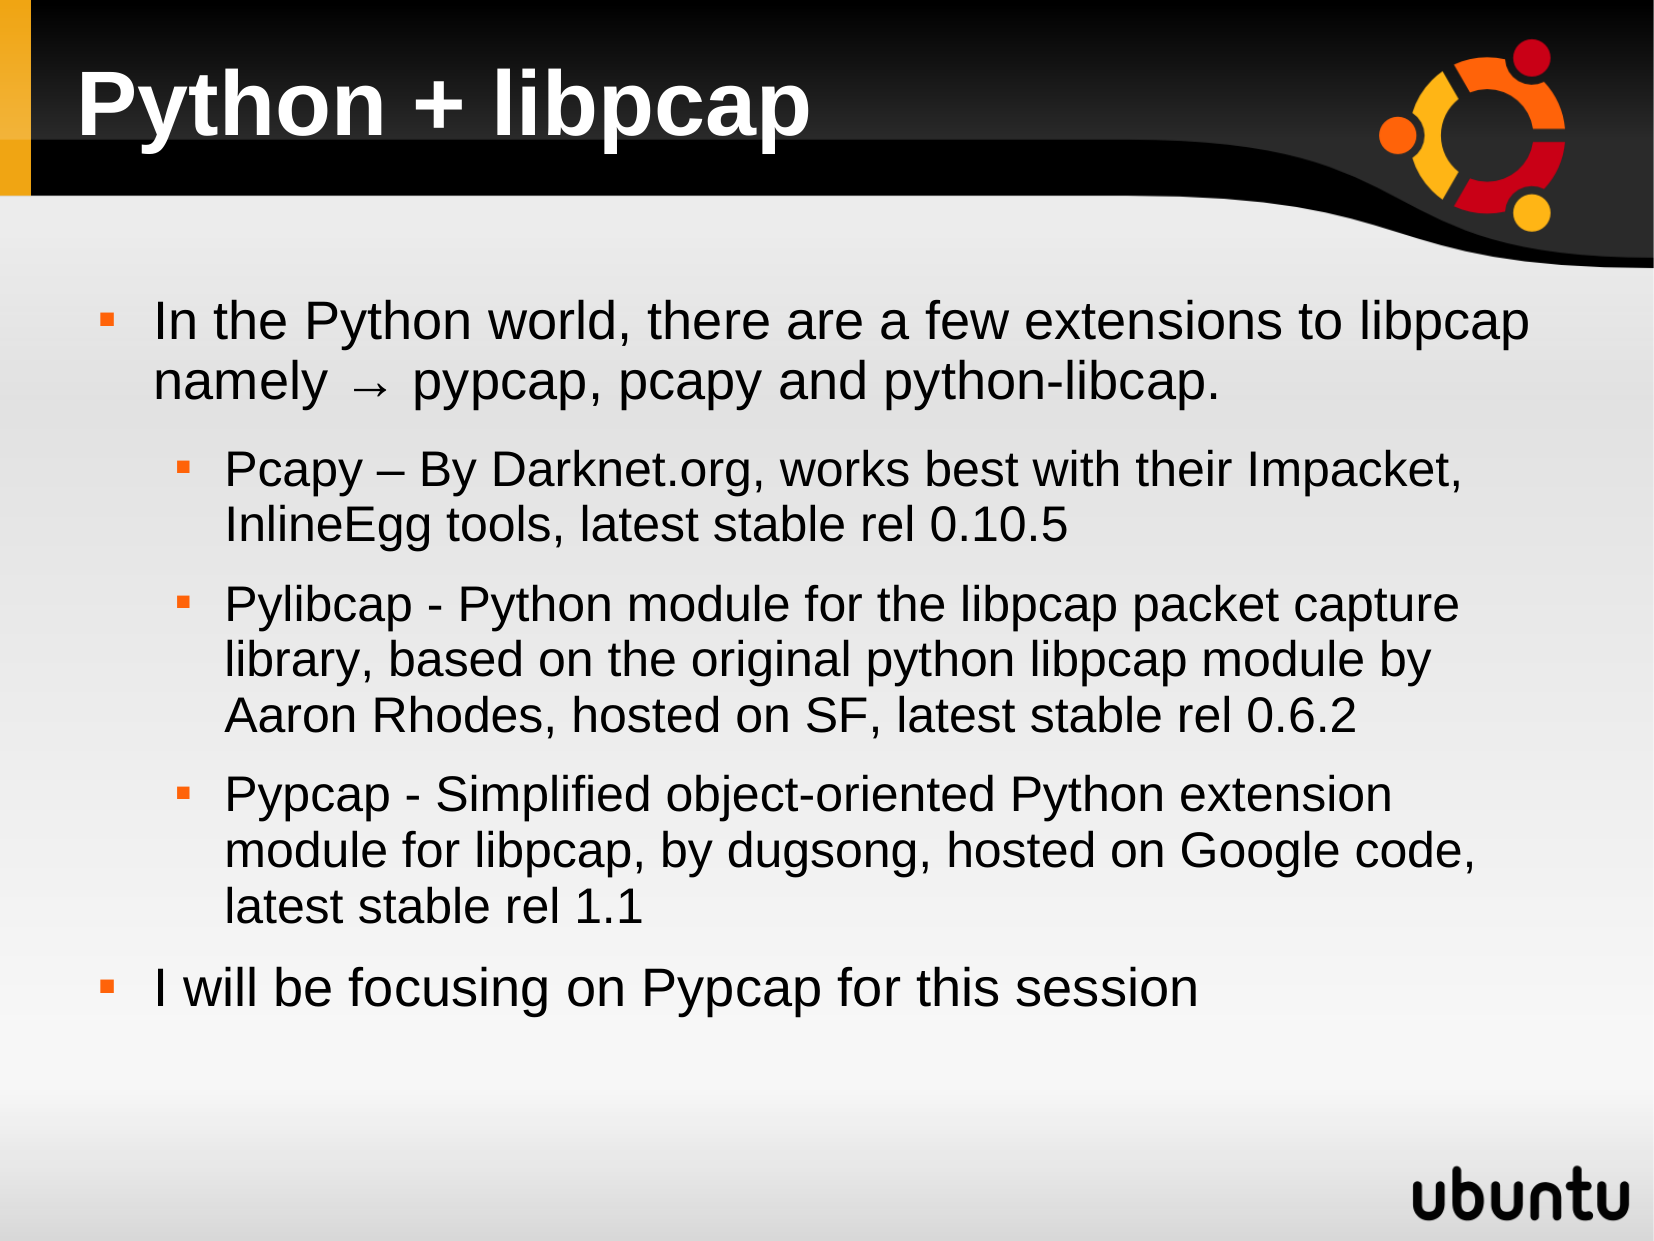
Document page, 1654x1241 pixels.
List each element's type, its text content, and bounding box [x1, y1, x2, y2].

picture [0, 0, 1654, 1241]
title Python + libpcap [76, 7, 1565, 200]
list In the Python world, there are a few extensions to libpcap namely → pypcap, pcapy and python-libcap. Pcapy – By Darknet.org, works best with their Impacket, InlineEgg tools, latest stable rel 0.10.5 Pylibcap - Python module for the libpcap packet capture library, based on the original python libpcap module by Aaron Rhodes, hosted on SF, latest stable rel 0.6.2 Pypcap - Simplified object-oriented Python extension module for libpcap, by dugsong, hosted on Google code, latest stable rel 1.1 I will be focusing on Pypcap for this session [82, 290, 1571, 1094]
